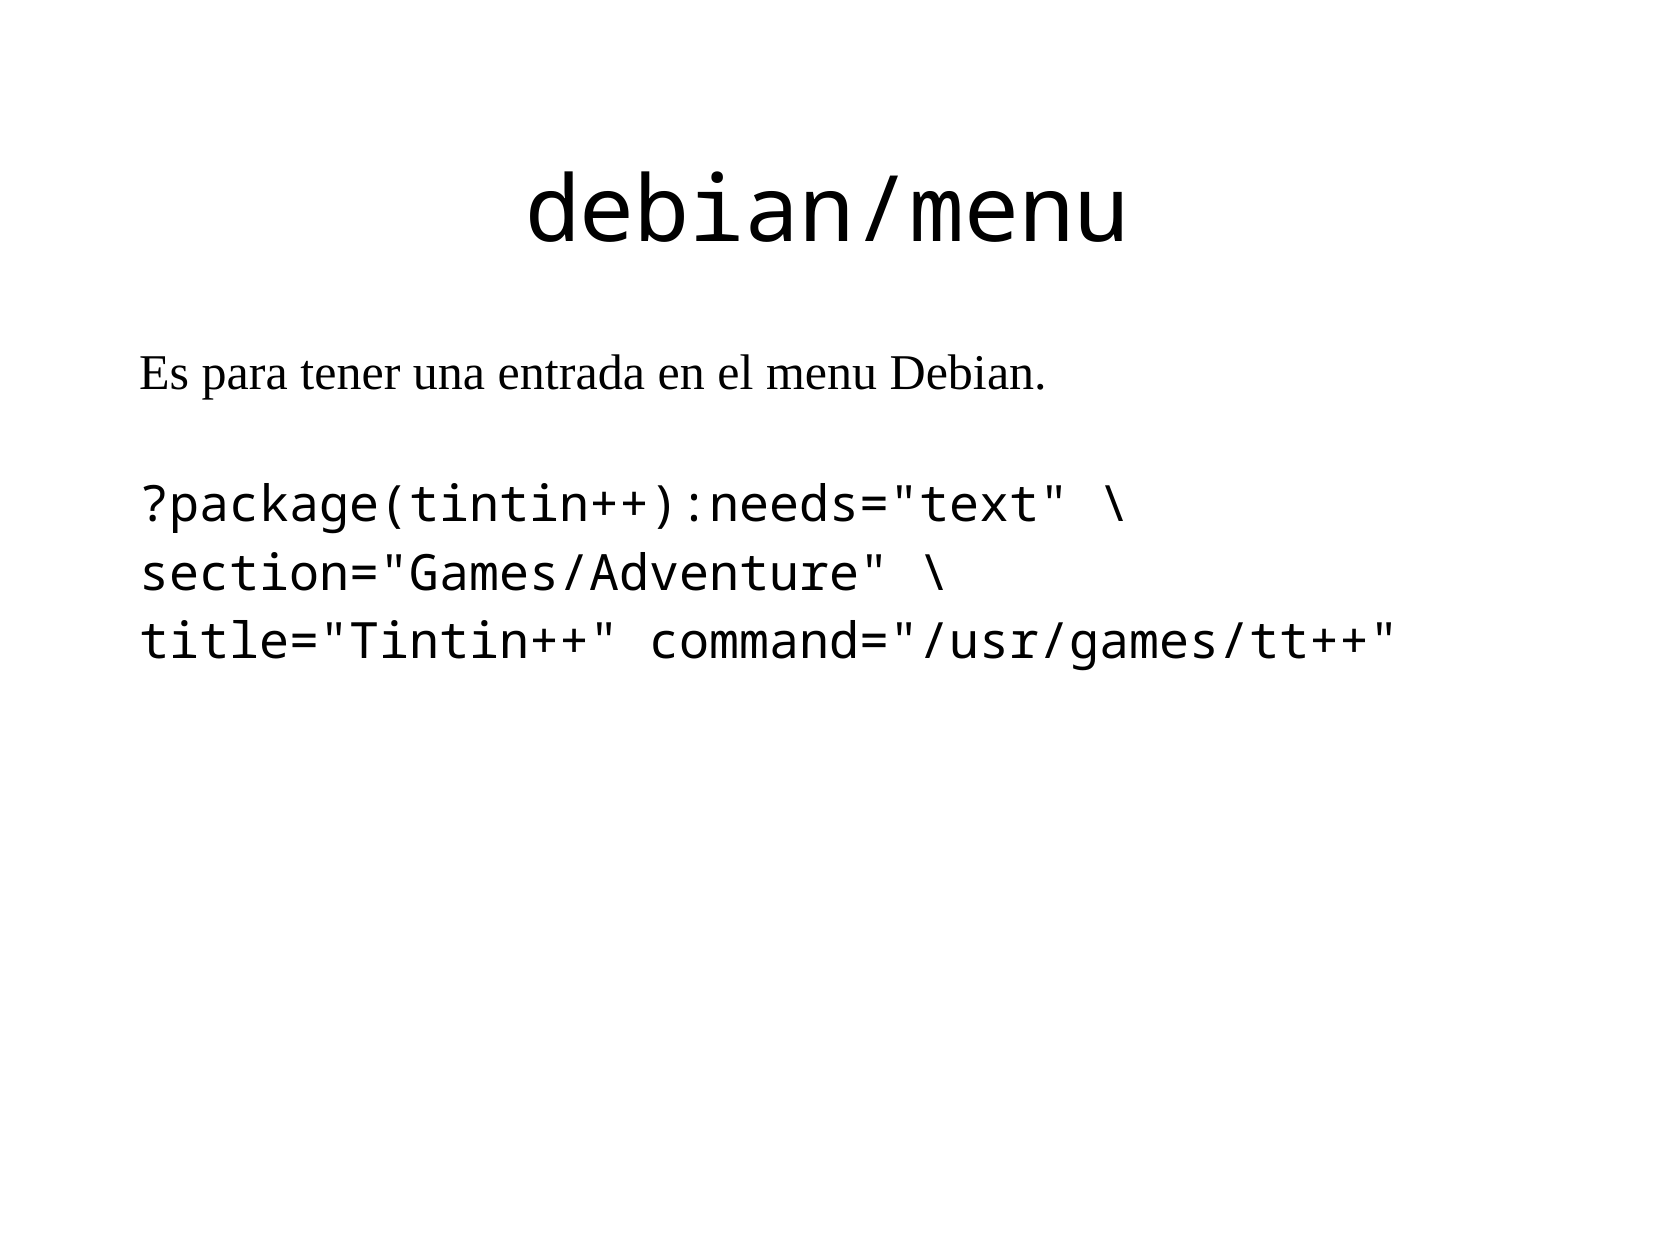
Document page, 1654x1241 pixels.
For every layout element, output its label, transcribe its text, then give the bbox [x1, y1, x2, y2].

list Es para tener una entrada en el menu Debian. ?package(tintin++):needs="text" \ section="Games/Adventure" \ title="Tintin++" command="/usr/games/tt++" [121, 344, 1534, 1127]
title debian/menu [121, 102, 1534, 311]
